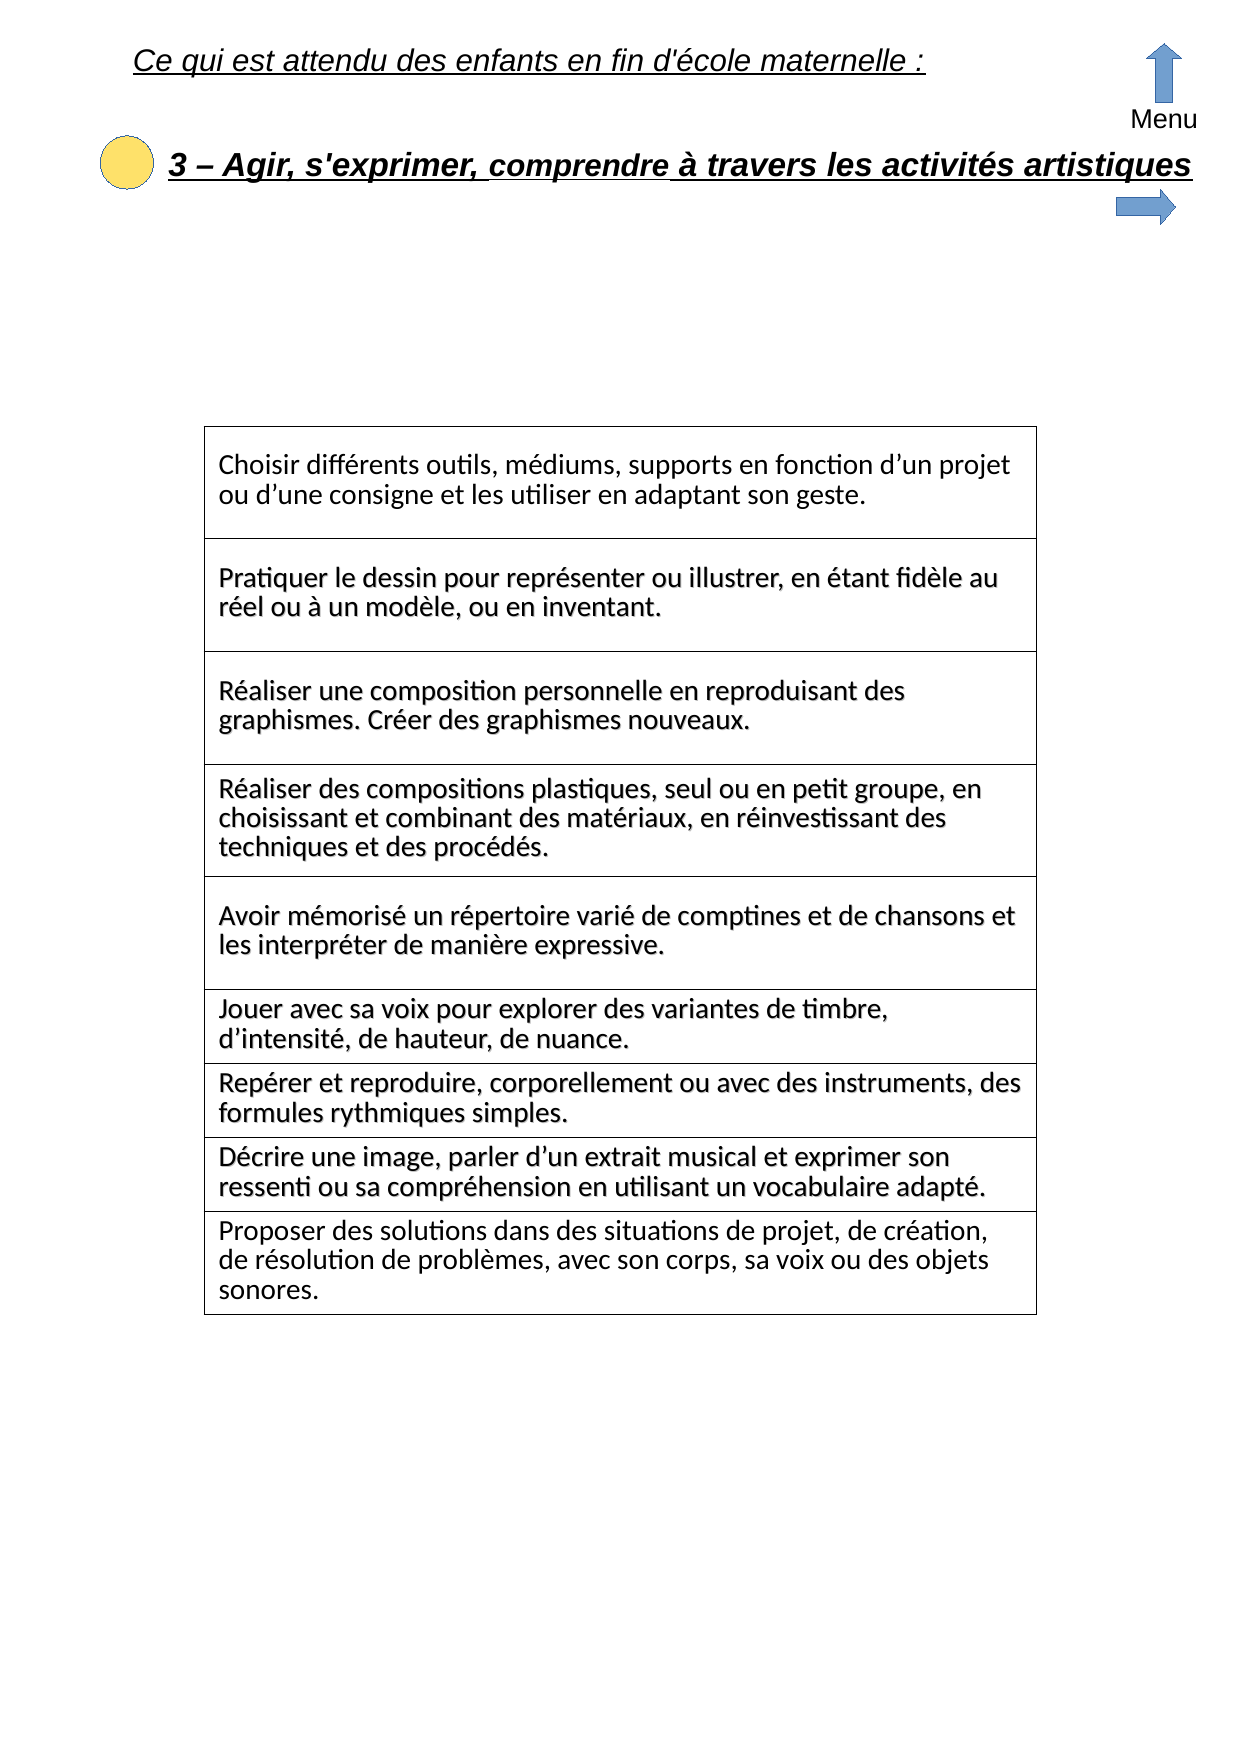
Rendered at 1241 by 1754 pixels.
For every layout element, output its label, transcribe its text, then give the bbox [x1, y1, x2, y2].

table_cell Pratiquer le dessin pour représenter ou illustrer, en étant fidèle au réel ou à un modèle, ou en inventant. [205, 539, 1036, 651]
text_box 3 – Agir, s'exprimer, comprendre à travers les activités artistiques [153, 139, 1217, 229]
text_box Ce qui est attendu des enfants en fin d'école maternelle : [118, 35, 1028, 85]
table_header Choisir différents outils, médiums, supports en fonction d’un projet ou d’une consigne et les utiliser en adaptant son geste. [205, 427, 1036, 538]
table_cell Décrire une image, parler d’un extrait musical et exprimer son ressenti ou sa compréhension en utilisant un vocabulaire adapté. [205, 1138, 1036, 1211]
text_box [100, 135, 154, 190]
table_cell Proposer des solutions dans des situations de projet, de création, de résolution de problèmes, avec son corps, sa voix ou des objets sonores. [205, 1212, 1036, 1314]
table_cell Jouer avec sa voix pour explorer des variantes de timbre, d’intensité, de hauteur, de nuance. [205, 990, 1036, 1063]
text_box Menu [1146, 43, 1182, 103]
table_cell Réaliser une composition personnelle en reproduisant des graphismes. Créer des graphismes nouveaux. [205, 652, 1036, 764]
table_cell Avoir mémorisé un répertoire varié de comptines et de chansons et les interpréter de manière expressive. [205, 877, 1036, 989]
text_box [1116, 189, 1176, 225]
table_cell Repérer et reproduire, corporellement ou avec des instruments, des formules rythmiques simples. [205, 1064, 1036, 1137]
table_cell Réaliser des compositions plastiques, seul ou en petit groupe, en choisissant et combinant des matériaux, en réinvestissant des techniques et des procédés. [205, 765, 1036, 876]
